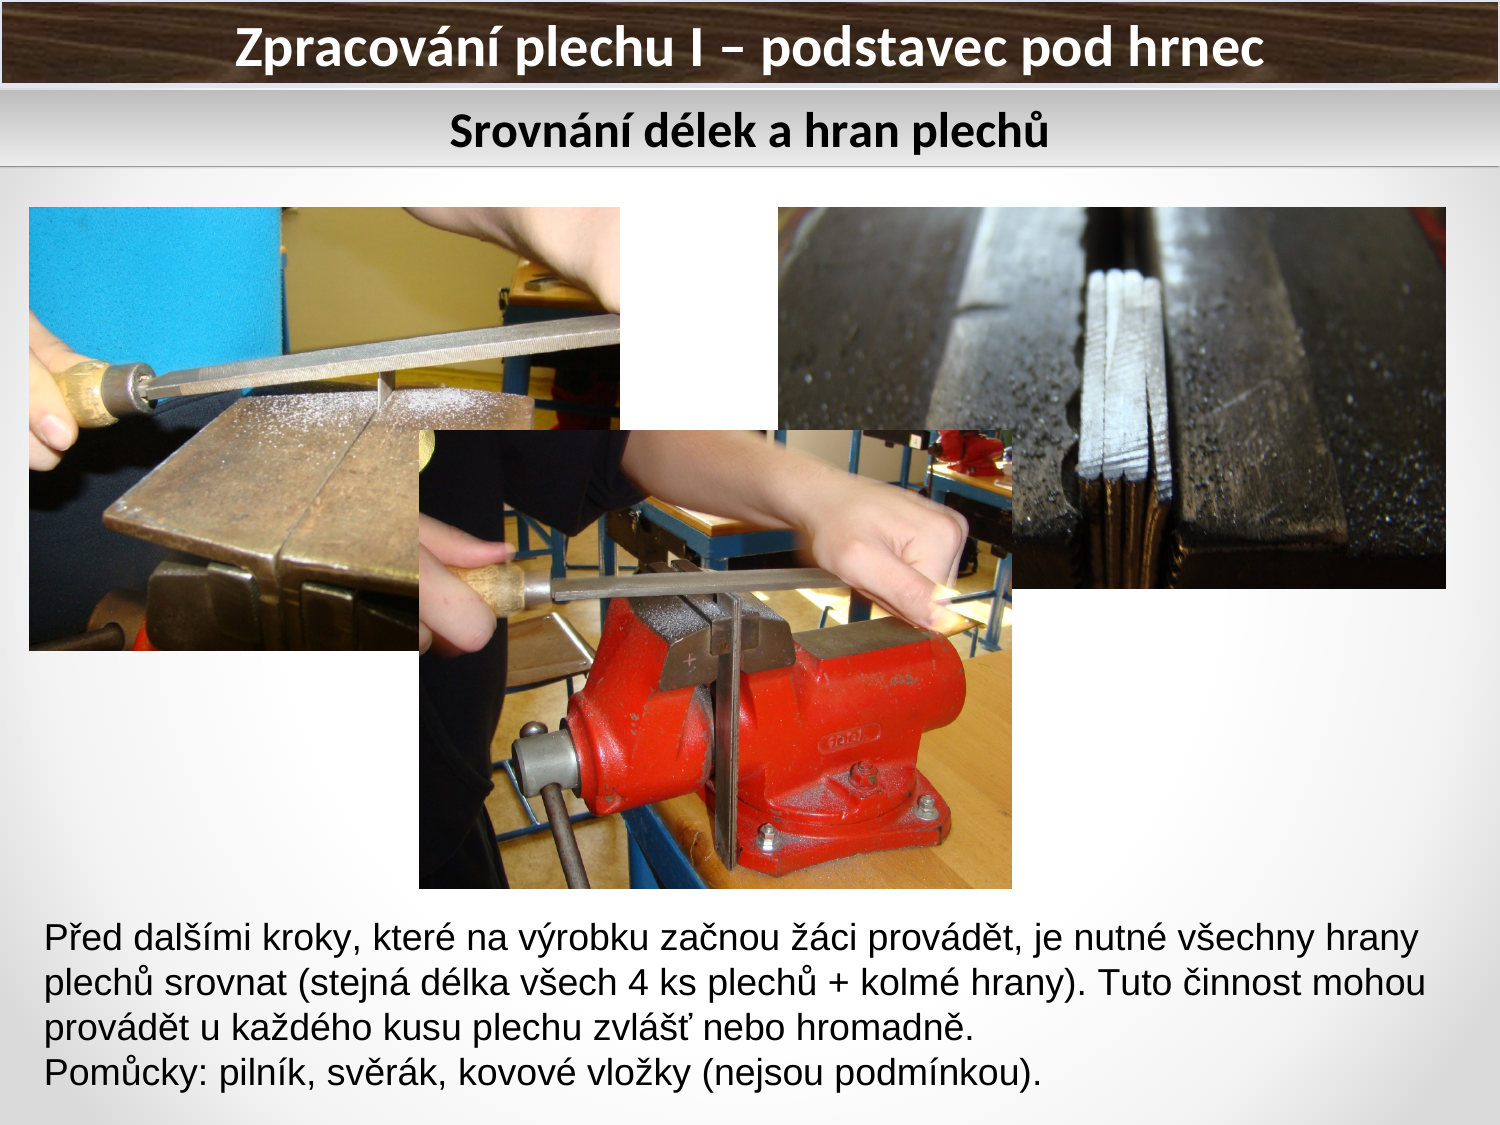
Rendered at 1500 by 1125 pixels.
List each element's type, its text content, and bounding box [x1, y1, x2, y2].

text_box Zpracování plechu I – podstavec pod hrnec [0, 0, 1500, 86]
picture [0, 86, 1500, 90]
text_box Srovnání délek a hran plechů [0, 90, 1500, 166]
text_box Před dalšími kroky, které na výrobku začnou žáci provádět, je nutné všechny hrany plechů srovnat (stejná délka všech 4 ks plechů + kolmé hrany). Tuto činnost mohou provádět u každého kusu plechu zvlášť nebo hromadně. Pomůcky: pilník, svěrák, kovové vložky (nejsou podmínkou). [29, 904, 1471, 1101]
picture [0, 166, 1500, 1125]
